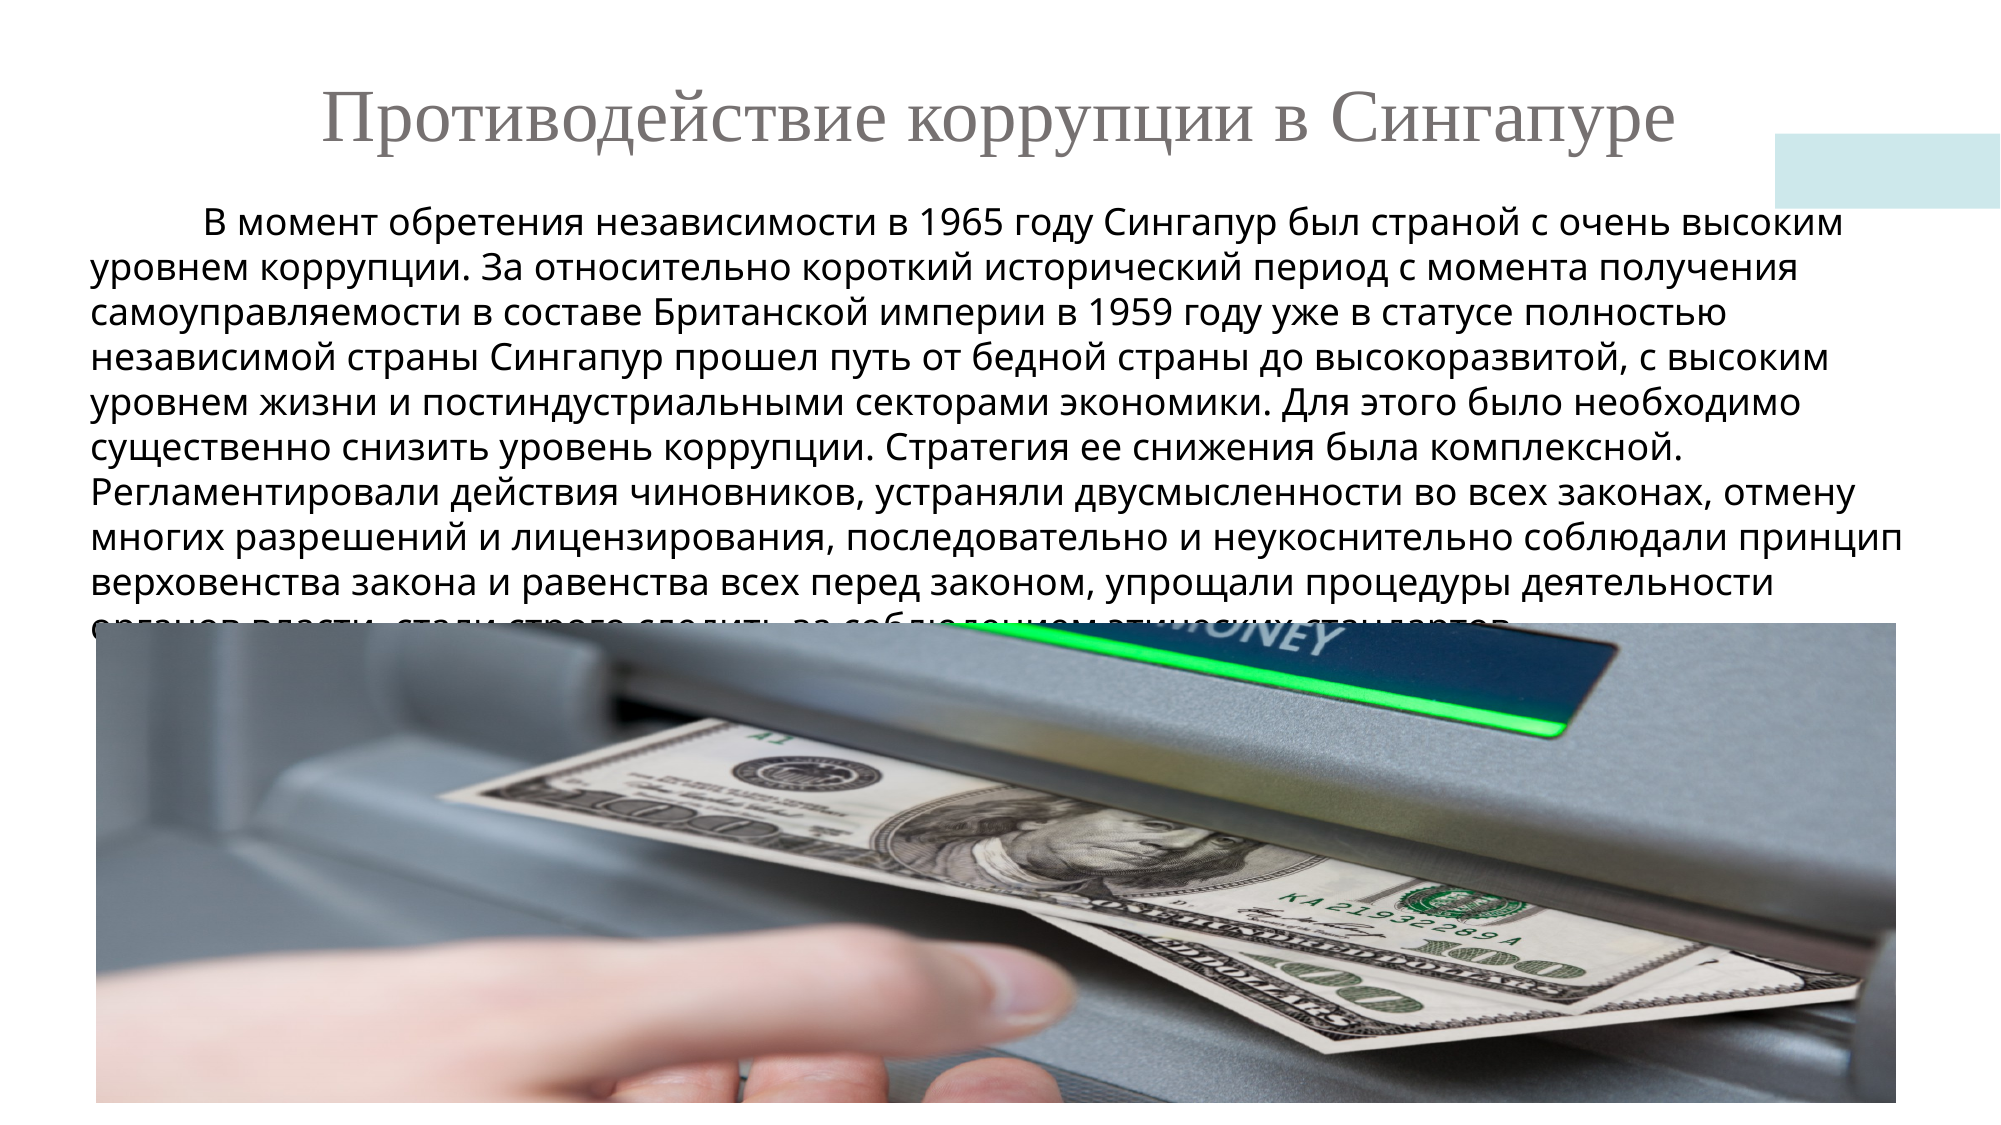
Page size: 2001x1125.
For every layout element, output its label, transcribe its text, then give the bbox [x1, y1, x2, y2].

text_box В момент обретения независимости в 1965 году Сингапур был страной с очень высоким уровнем коррупции. За относительно короткий исторический период с момента получения самоуправляемости в составе Британской империи в 1959 году уже в статусе полностью независимой страны Сингапур прошел путь от бедной страны до высокоразвитой, с высоким уровнем жизни и постиндустриальными секторами экономики. Для этого было необходимо существенно снизить уровень коррупции. Стратегия ее снижения была комплексной. Регламентировали действия чиновников, устраняли двусмысленности во всех законах, отмену многих разрешений и лицензирования, последовательно и неукоснительно соблюдали принцип верховенства закона и равенства всех перед законом, упрощали процедуры деятельности органов власти, стали строго следить за соблюдением этических стандартов. [75, 190, 1941, 615]
title Противодействие коррупции в Сингапуре [75, 62, 1927, 173]
picture [96, 623, 1896, 1103]
